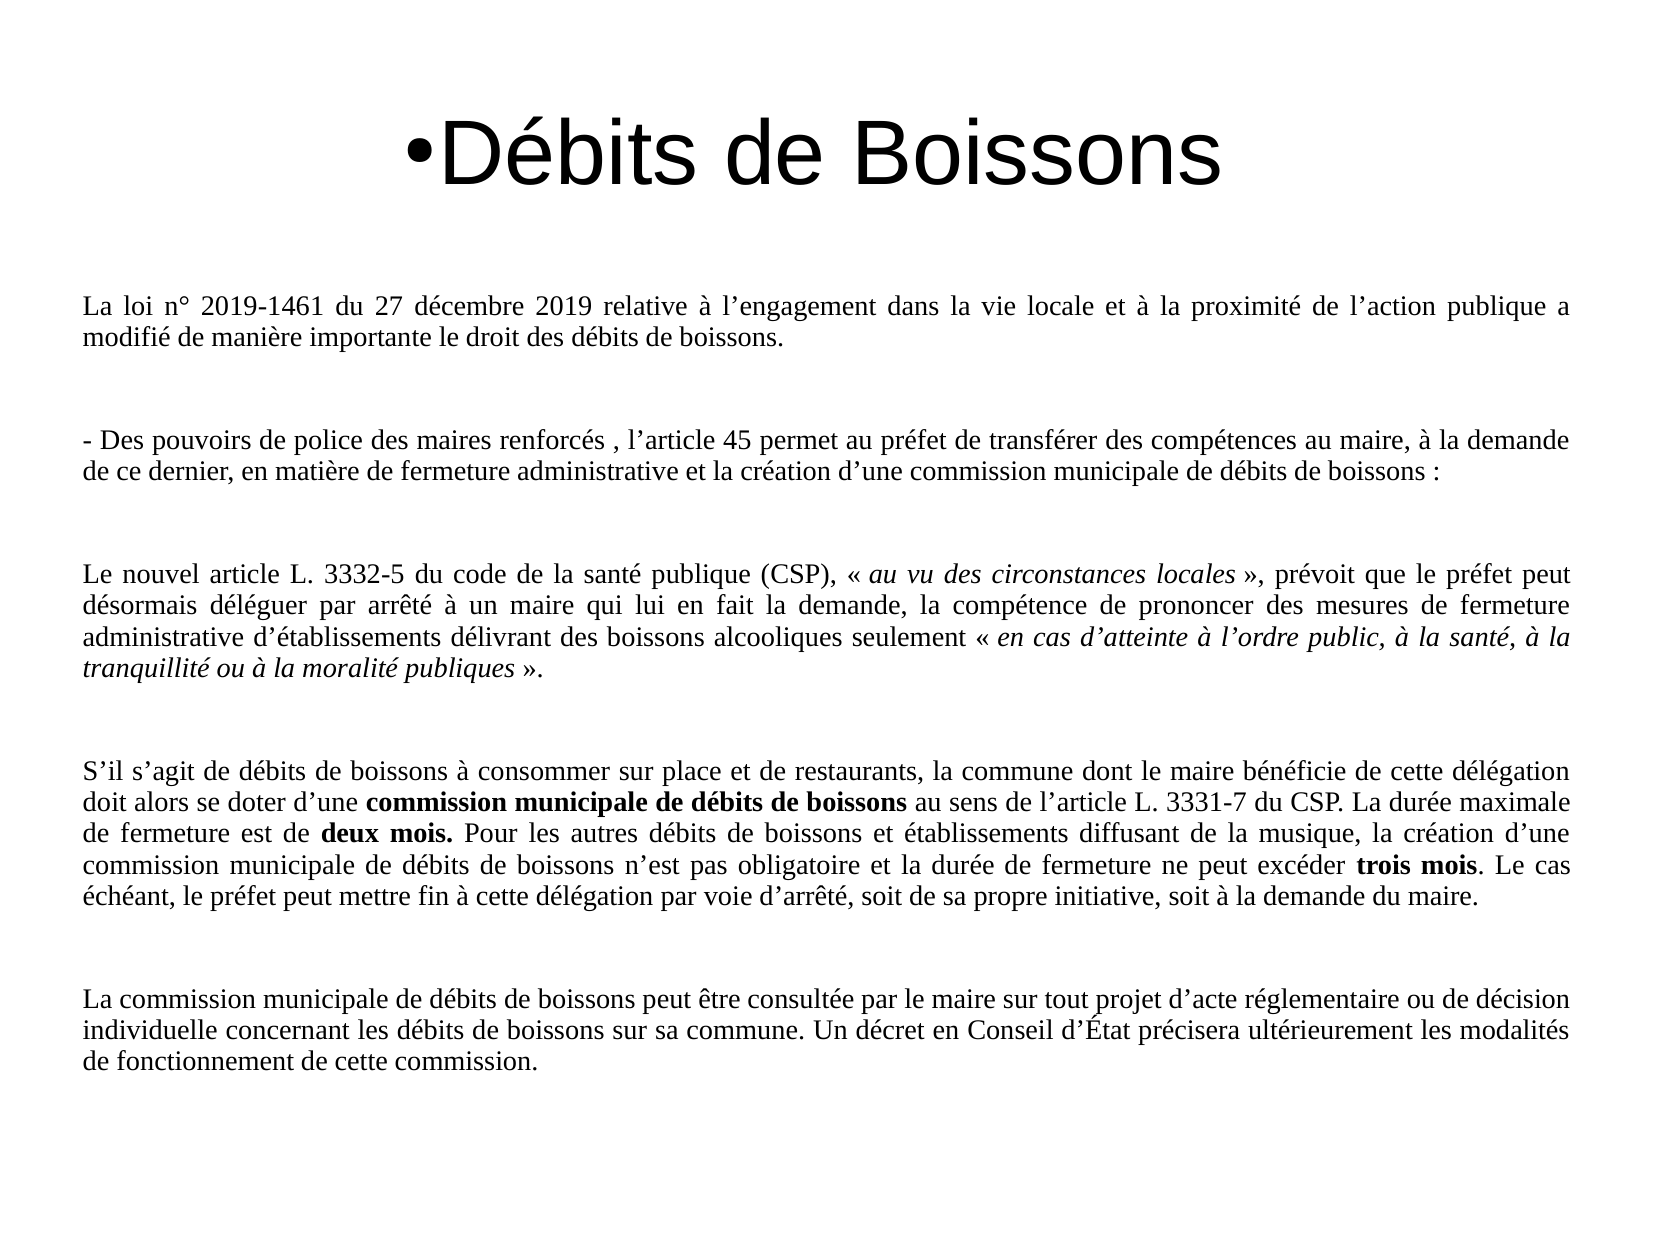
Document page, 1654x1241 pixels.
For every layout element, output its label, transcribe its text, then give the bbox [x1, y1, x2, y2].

title Débits de Boissons [82, 49, 1571, 257]
list La loi n° 2019-1461 du 27 décembre 2019 relative à l’engagement dans la vie locale et à la proximité de l’action publique a modifié de manière importante le droit des débits de boissons. - Des pouvoirs de police des maires renforcés , l’article 45 permet au préfet de transférer des compétences au maire, à la demande de ce dernier, en matière de fermeture administrative et la création d’une commission municipale de débits de boissons : Le nouvel article L. 3332-5 du code de la santé publique (CSP), « au vu des circonstances locales », prévoit que le préfet peut désormais déléguer par arrêté à un maire qui lui en fait la demande, la compétence de prononcer des mesures de fermeture administrative d’établissements délivrant des boissons alcooliques seulement « en cas d’atteinte à l’ordre public, à la santé, à la tranquillité ou à la moralité publiques ». S’il s’agit de débits de boissons à consommer sur place et de restaurants, la commune dont le maire bénéficie de cette délégation doit alors se doter d’une commission municipale de débits de boissons au sens de l’article L. 3331-7 du CSP. La durée maximale de fermeture est de deux mois. Pour les autres débits de boissons et établissements diffusant de la musique, la création d’une commission municipale de débits de boissons n’est pas obligatoire et la durée de fermeture ne peut excéder trois mois. Le cas échéant, le préfet peut mettre fin à cette délégation par voie d’arrêté, soit de sa propre initiative, soit à la demande du maire. La commission municipale de débits de boissons peut être consultée par le maire sur tout projet d’acte réglementaire ou de décision individuelle concernant les débits de boissons sur sa commune. Un décret en Conseil d’État précisera ultérieurement les modalités de fonctionnement de cette commission. [82, 290, 1571, 1111]
